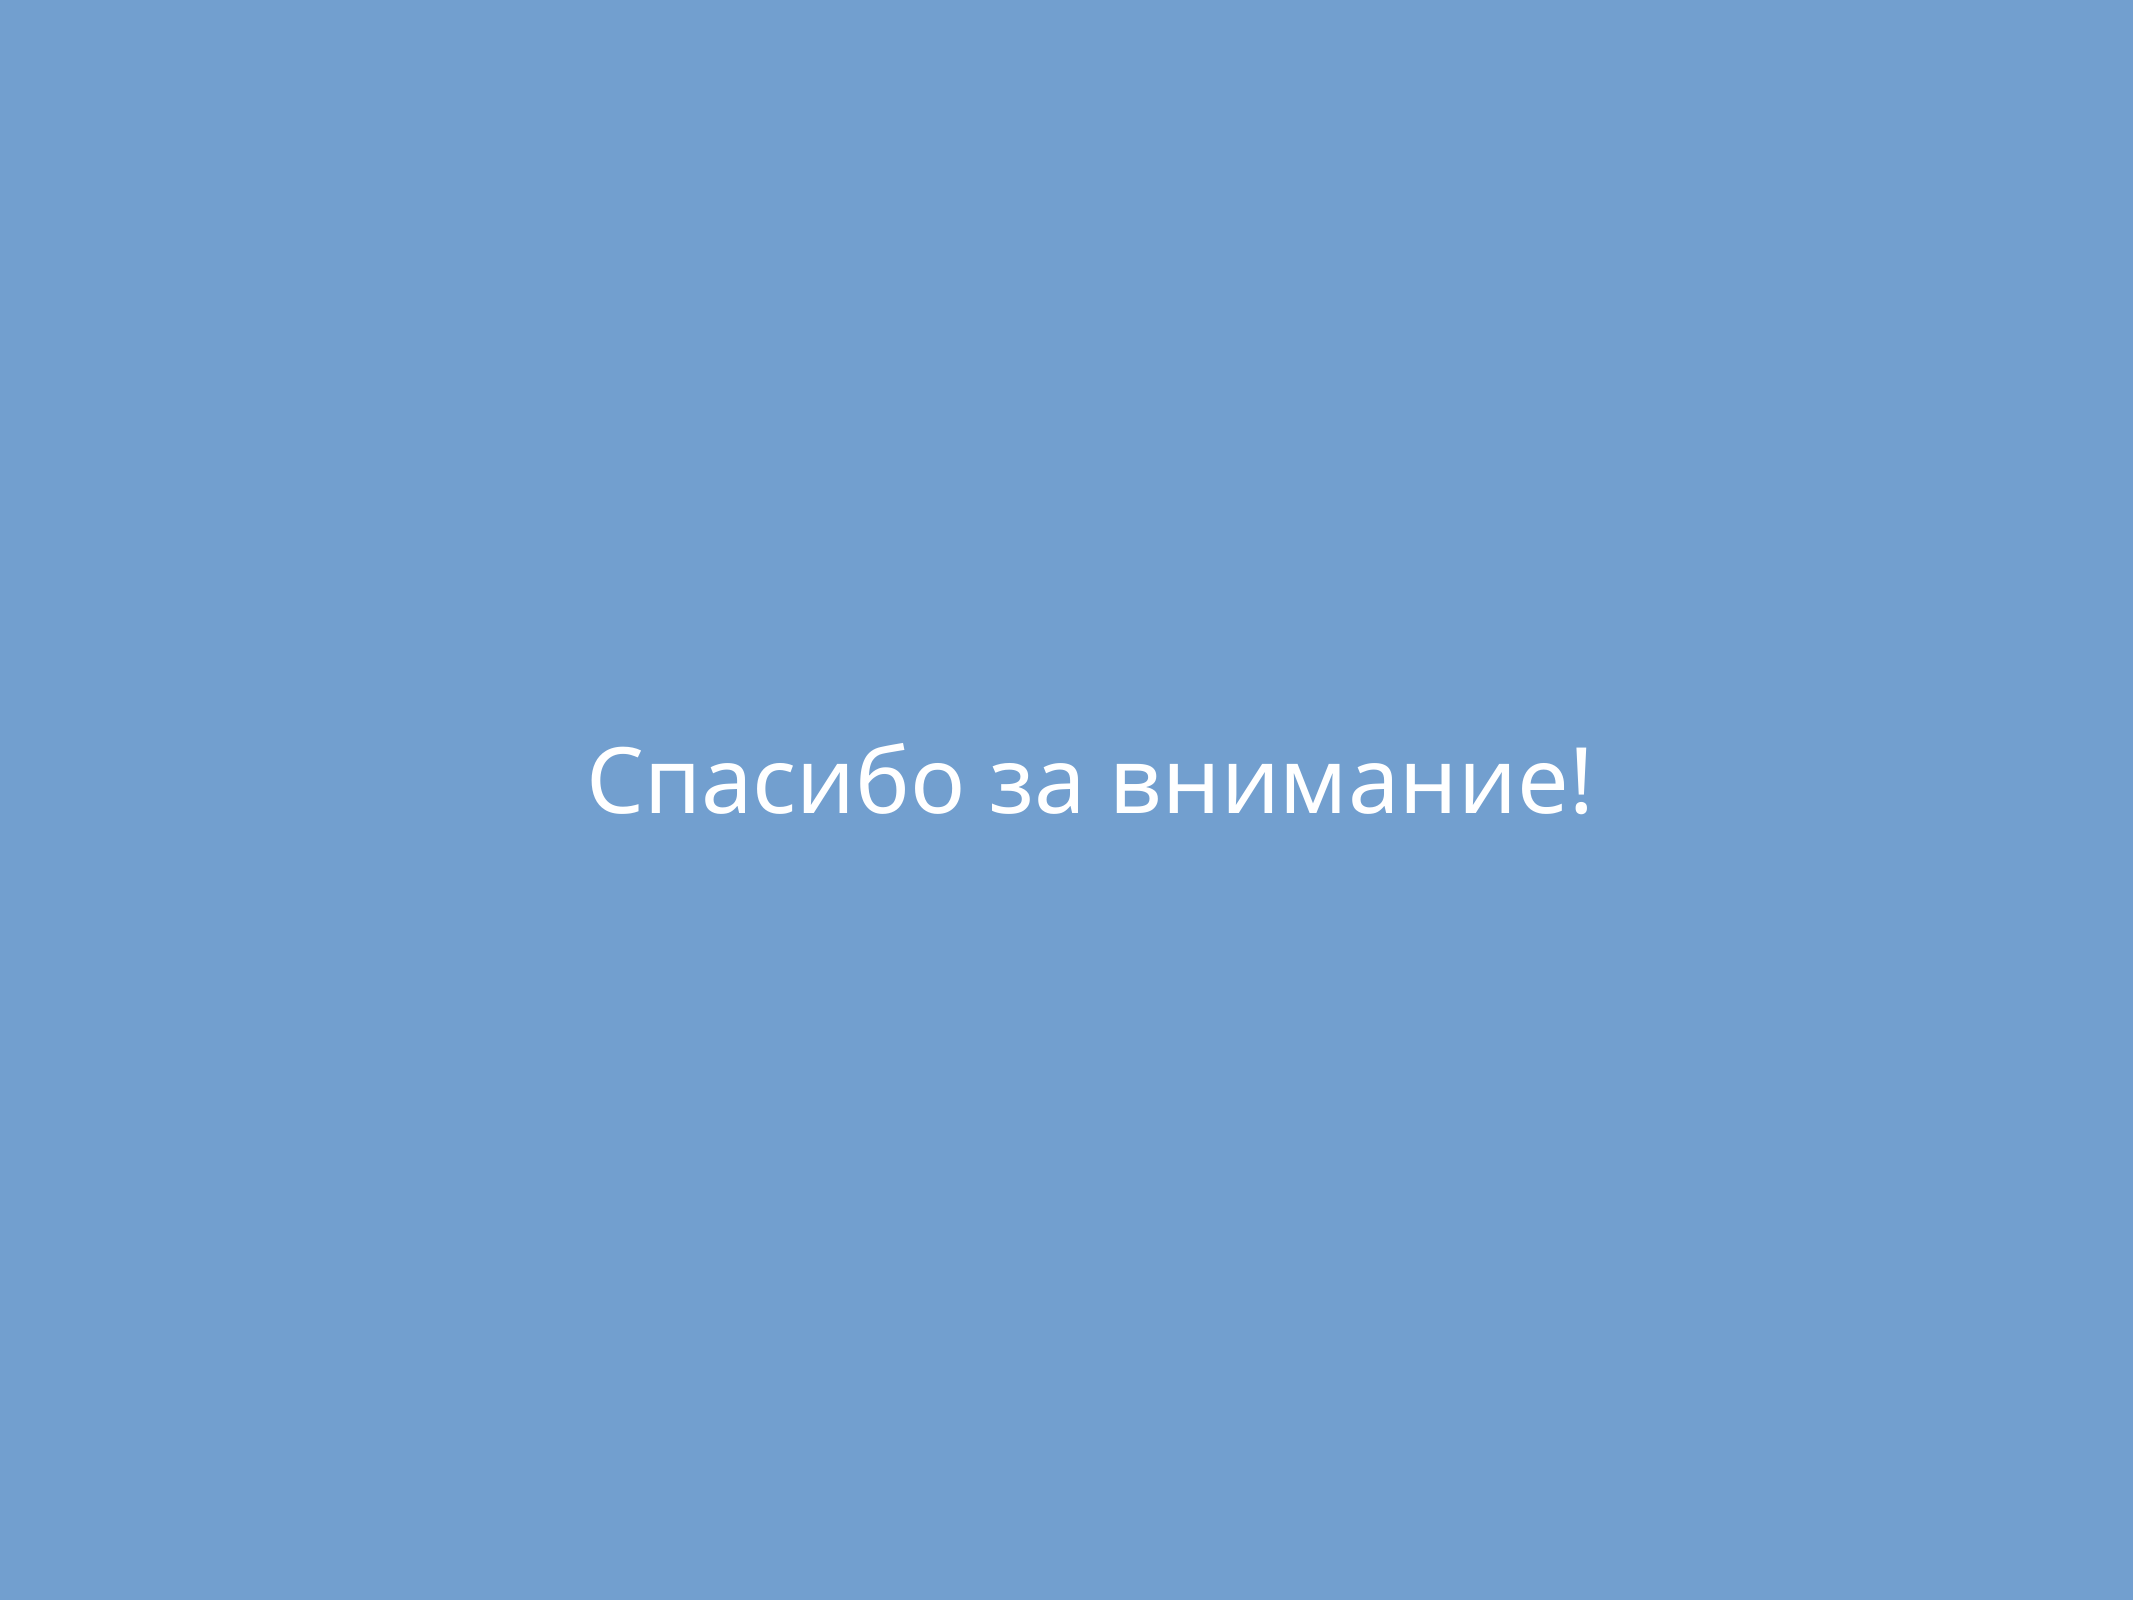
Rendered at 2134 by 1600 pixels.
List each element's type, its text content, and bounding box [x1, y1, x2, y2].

list Спасибо за внимание! [208, 129, 1925, 1471]
